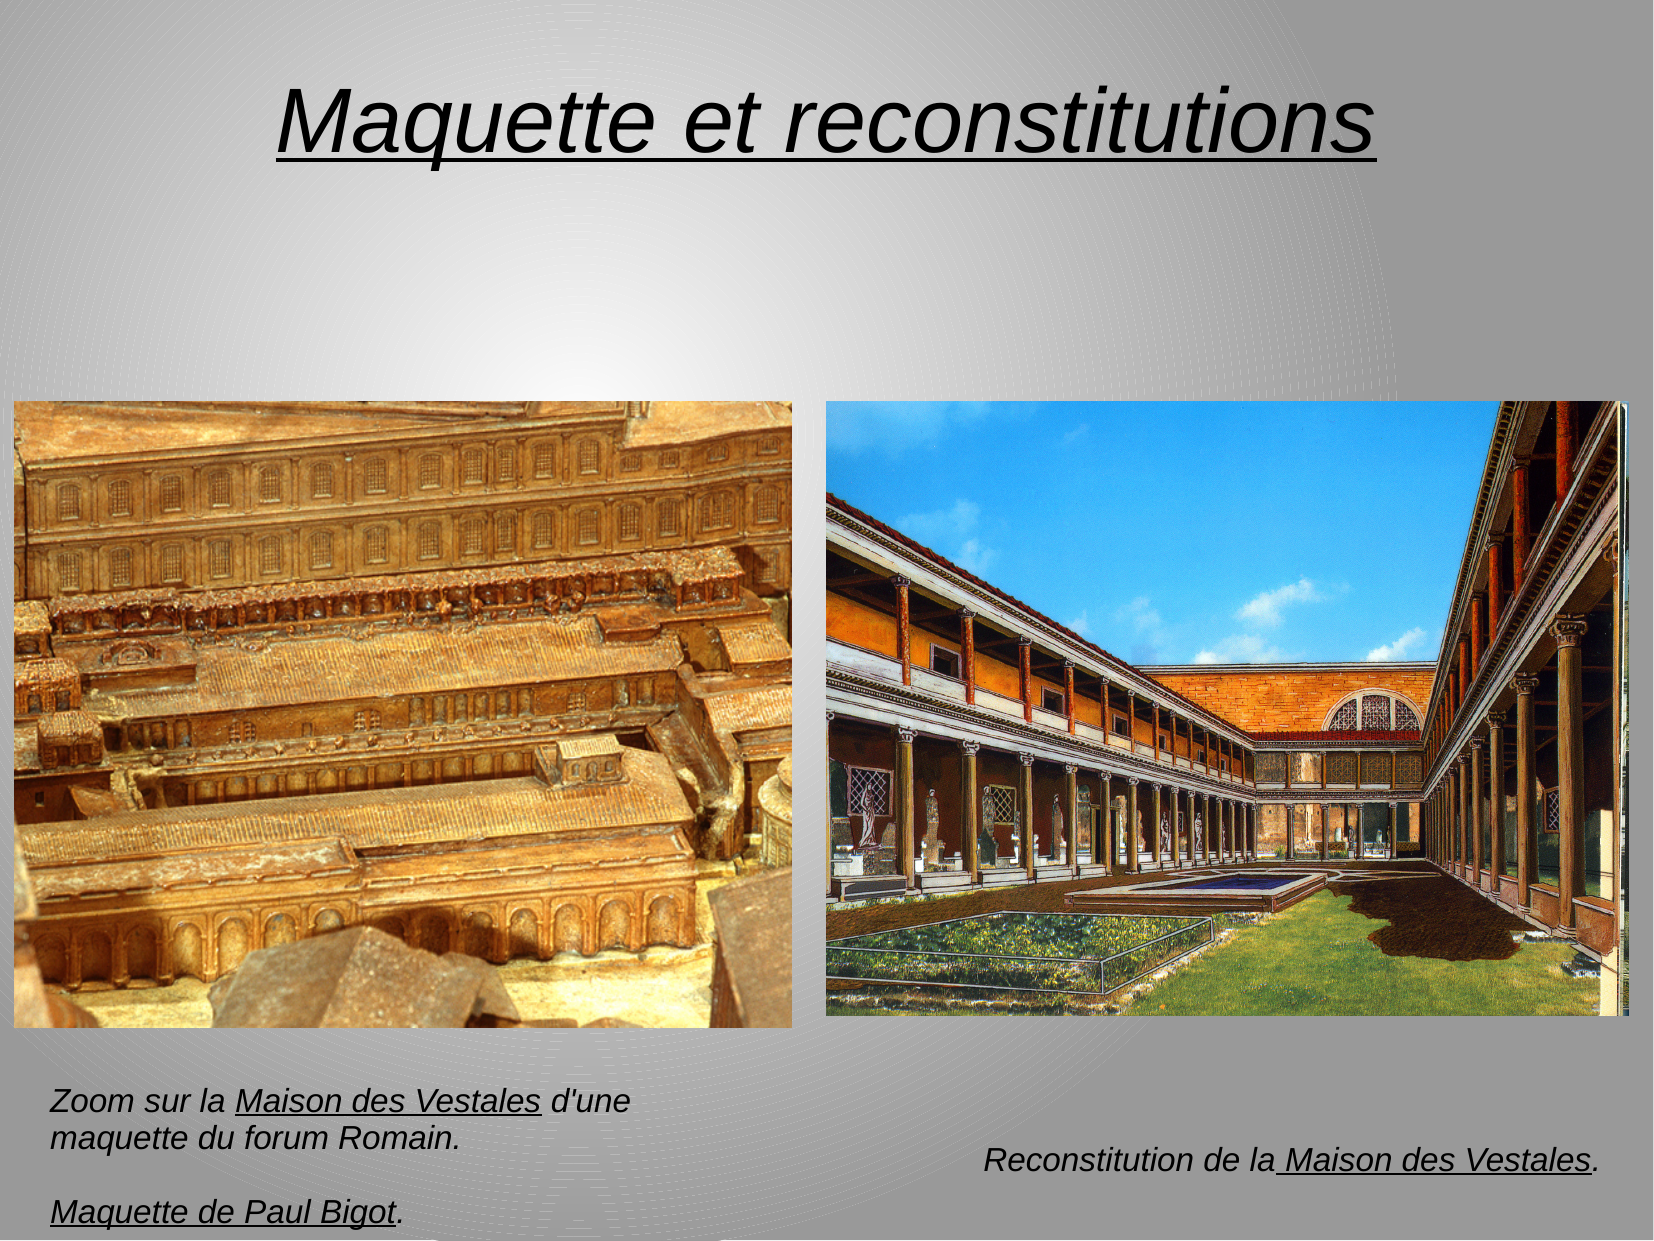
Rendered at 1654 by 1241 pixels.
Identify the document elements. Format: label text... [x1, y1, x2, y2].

text_box Reconstitution de la Maison des Vestales. [968, 1133, 1642, 1186]
text_box Zoom sur la Maison des Vestales d'une maquette du forum Romain. Maquette de Paul Bigot. [35, 1074, 768, 1238]
picture [14, 401, 792, 1028]
picture [826, 401, 1629, 1016]
title Maquette et reconstitutions [82, 17, 1571, 225]
